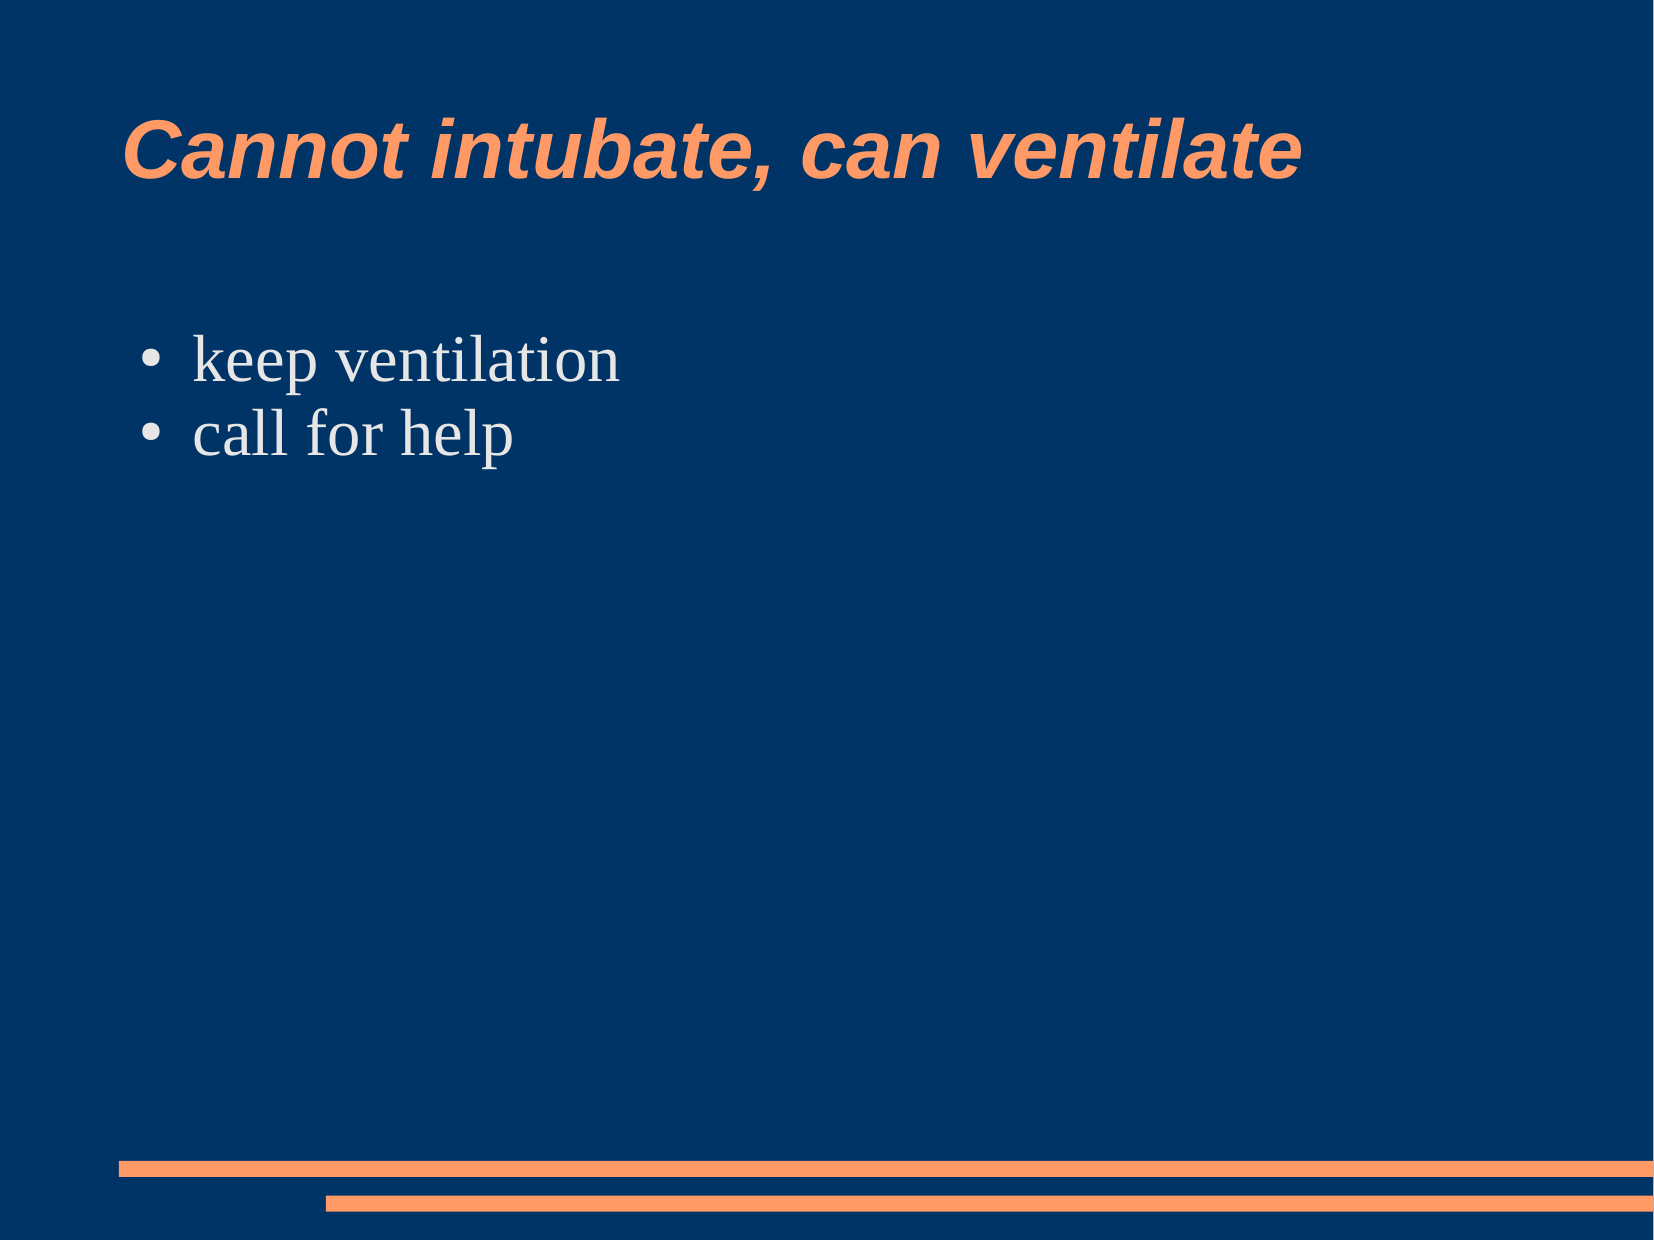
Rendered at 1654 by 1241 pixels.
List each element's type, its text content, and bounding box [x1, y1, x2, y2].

title Cannot intubate, can ventilate [121, 53, 1534, 247]
list keep ventilation call for help [121, 322, 1561, 1118]
